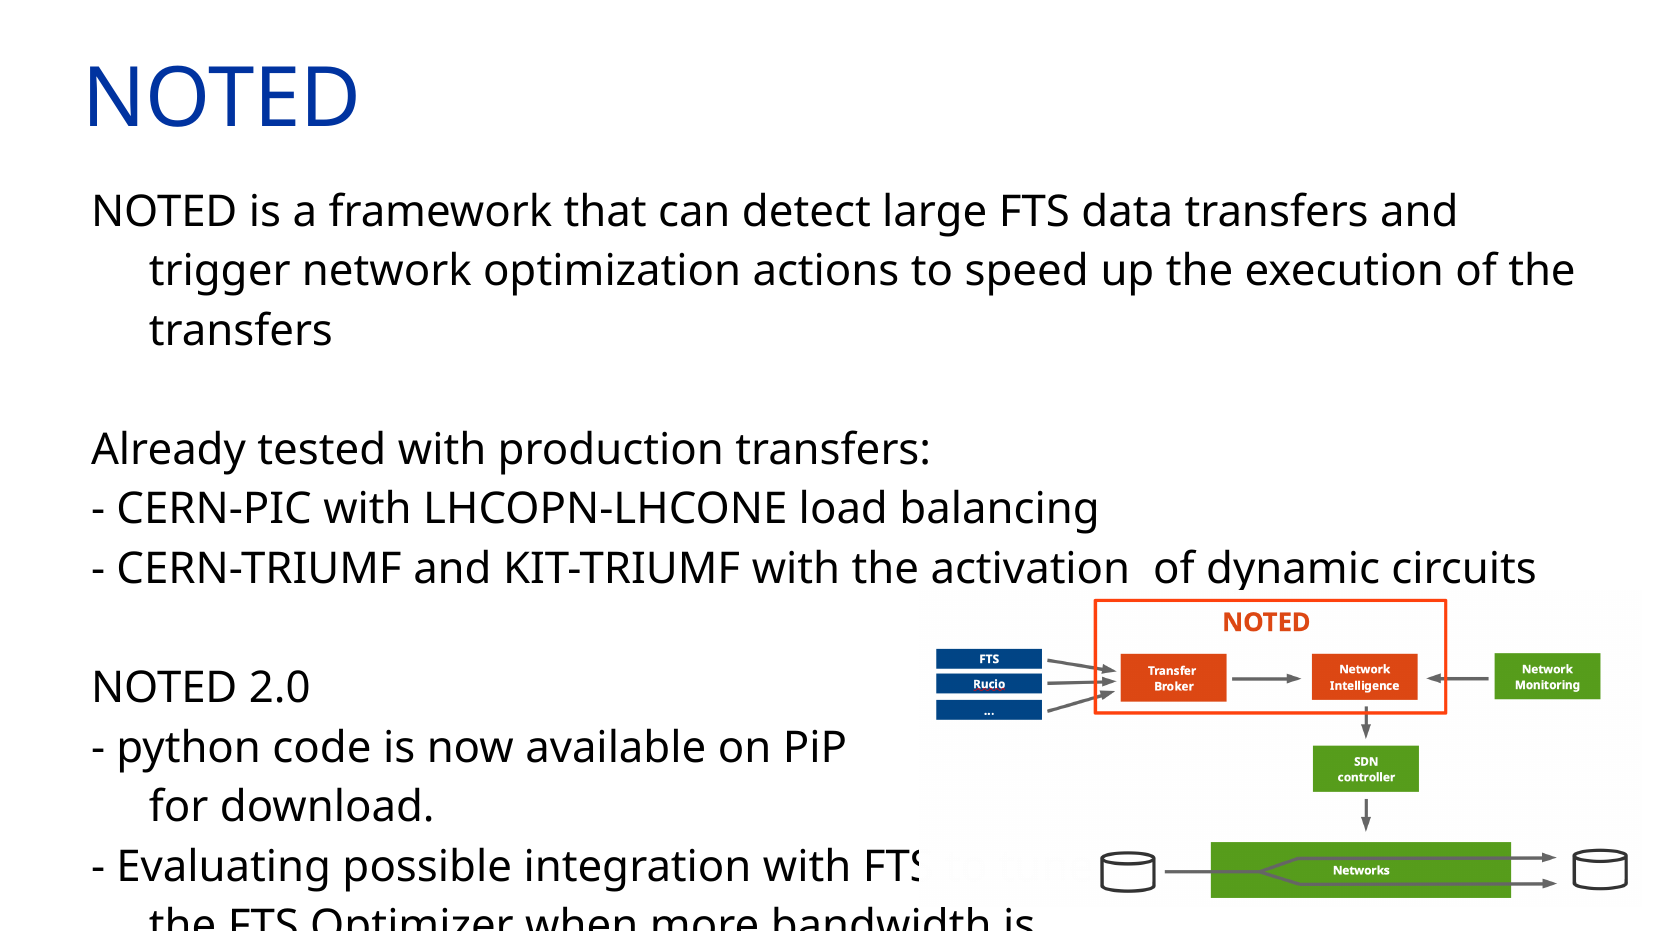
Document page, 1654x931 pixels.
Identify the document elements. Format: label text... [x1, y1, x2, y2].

title NOTED [82, 37, 1571, 142]
picture [919, 590, 1642, 907]
text_box NOTED is a framework that can detect large FTS data transfers and trigger network optimization actions to speed up the execution of the transfers Already tested with production transfers: - CERN-PIC with LHCOPN-LHCONE load balancing - CERN-TRIUMF and KIT-TRIUMF with the activation of dynamic circuits NOTED 2.0 - python code is now available on PiP for download. - Evaluating possible integration with FTS to tune the FTS Optimizer when more bandwidth is provisioned. [76, 172, 1595, 931]
